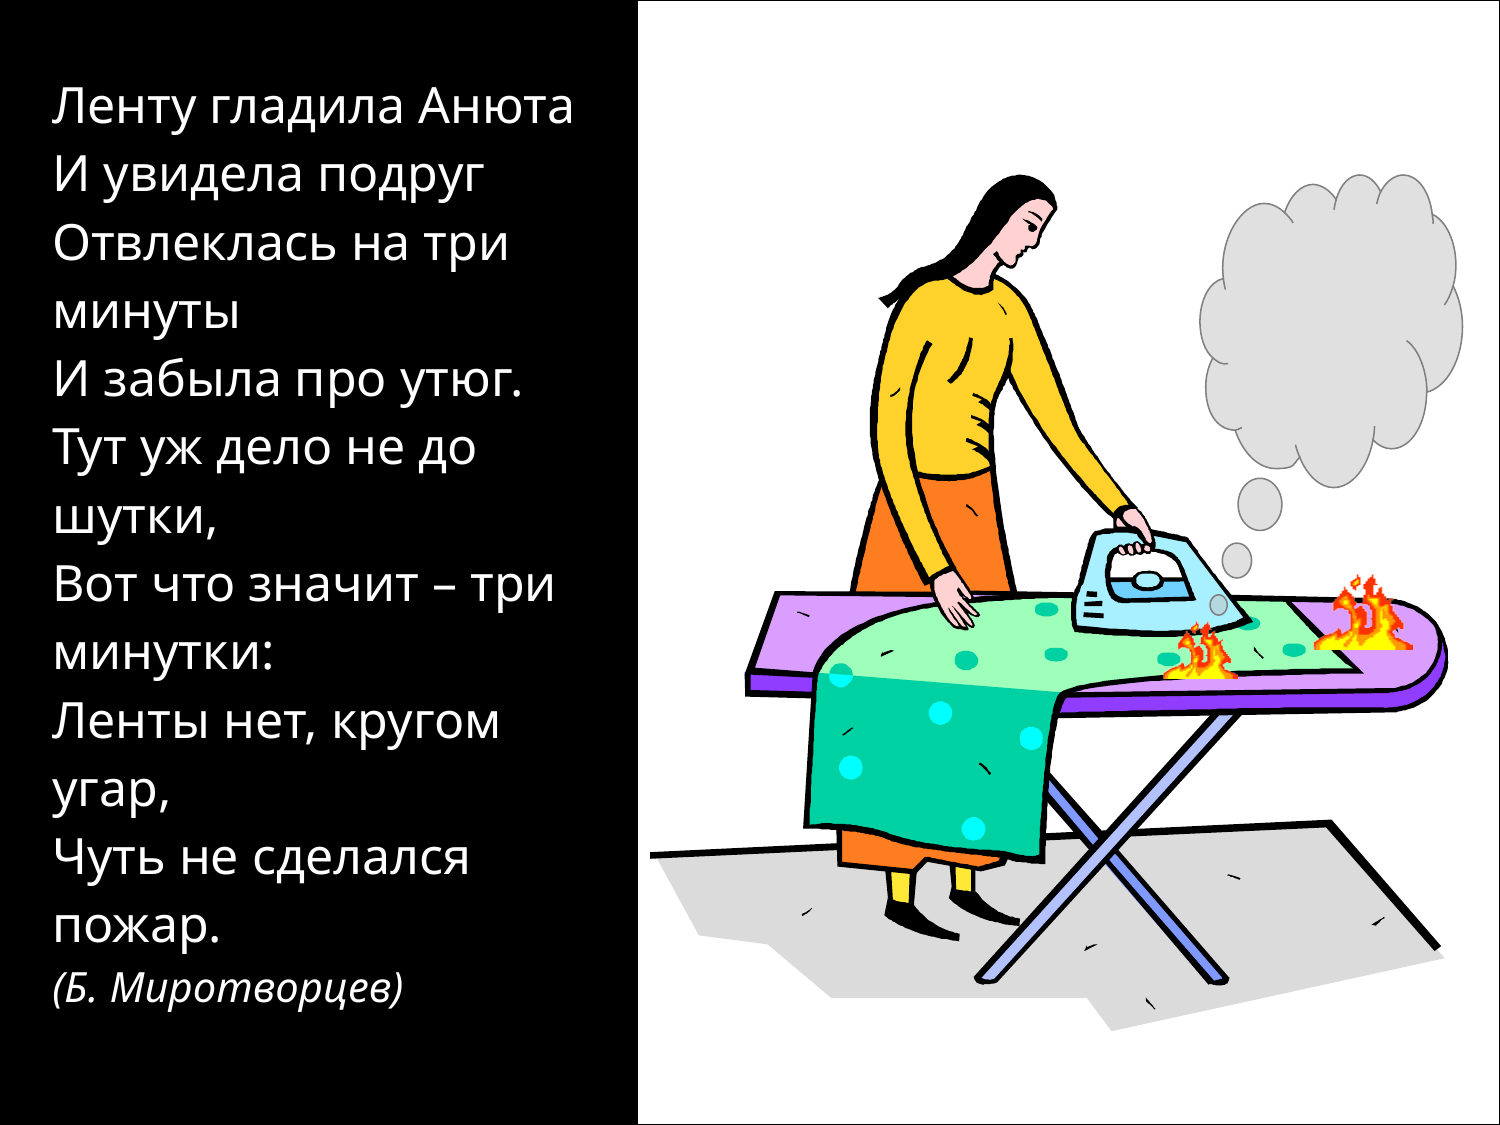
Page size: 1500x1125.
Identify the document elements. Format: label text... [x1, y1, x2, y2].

text_box [637, 0, 1500, 1125]
picture [650, 162, 1461, 1044]
text_box Ленту гладила Анюта И увидела подруг Отвлеклась на три минуты И забыла про утюг. Тут уж дело не до шутки, Вот что значит – три минутки: Ленты нет, кругом угар, Чуть не сделался пожар. (Б. Миротворцев) [37, 62, 613, 1023]
